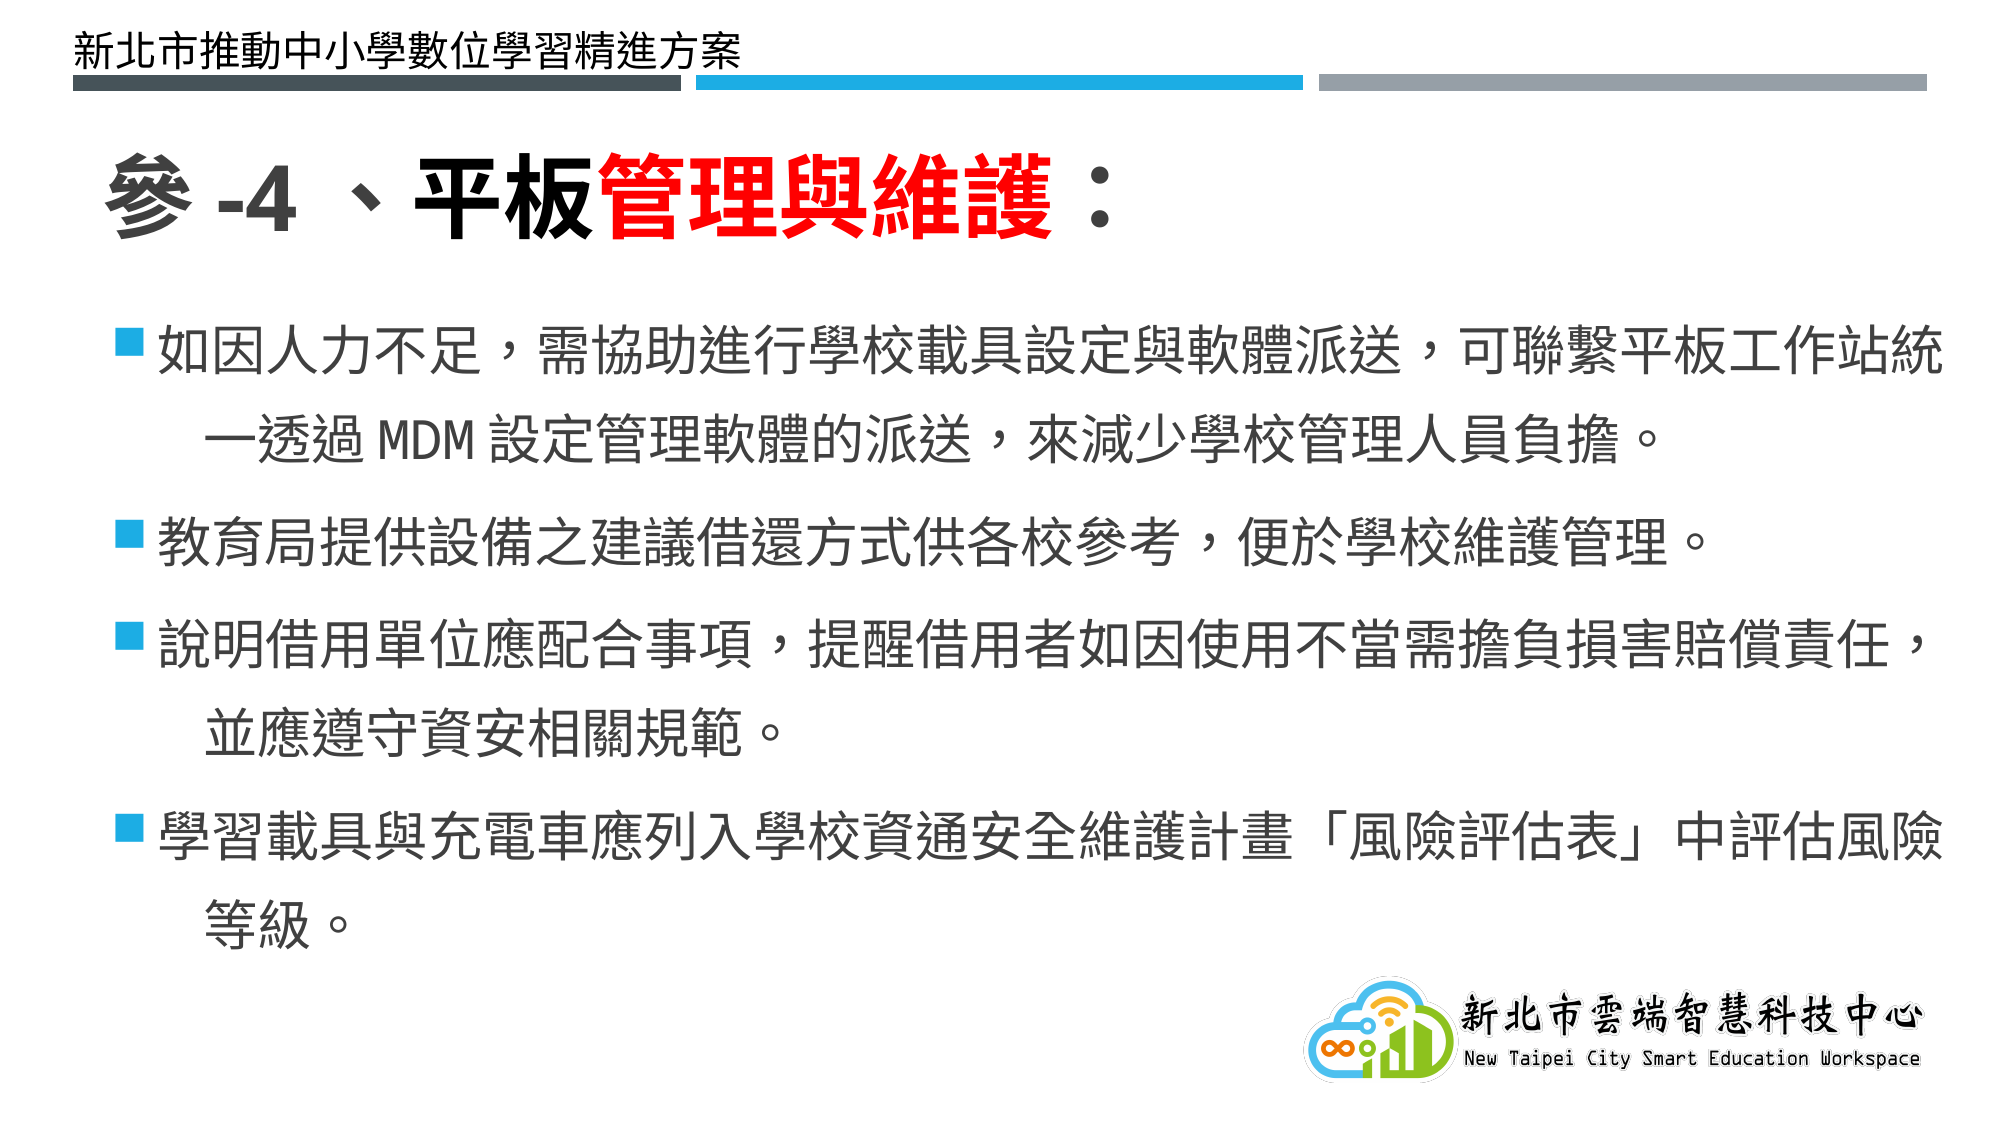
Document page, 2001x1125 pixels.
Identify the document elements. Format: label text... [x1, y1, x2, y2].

list 如因人力不足，需協助進行學校載具設定與軟體派送，可聯繫平板工作站統一透過MDM設定管理軟體的派送，來減少學校管理人員負擔。 教育局提供設備之建議借還方式供各校參考，便於學校維護管理。 說明借用單位應配合事項，提醒借用者如因使用不當需擔負損害賠償責任，並應遵守資安相關規範。 學習載具與充電車應列入學校資通安全維護計畫「風險評估表」中評估風險等級。 [95, 281, 1961, 967]
text_box 新北市推動中小學數位學習精進方案 [59, 18, 766, 83]
picture [1299, 972, 1931, 1089]
title 參-4、平板管理與維護： [87, 123, 1897, 258]
